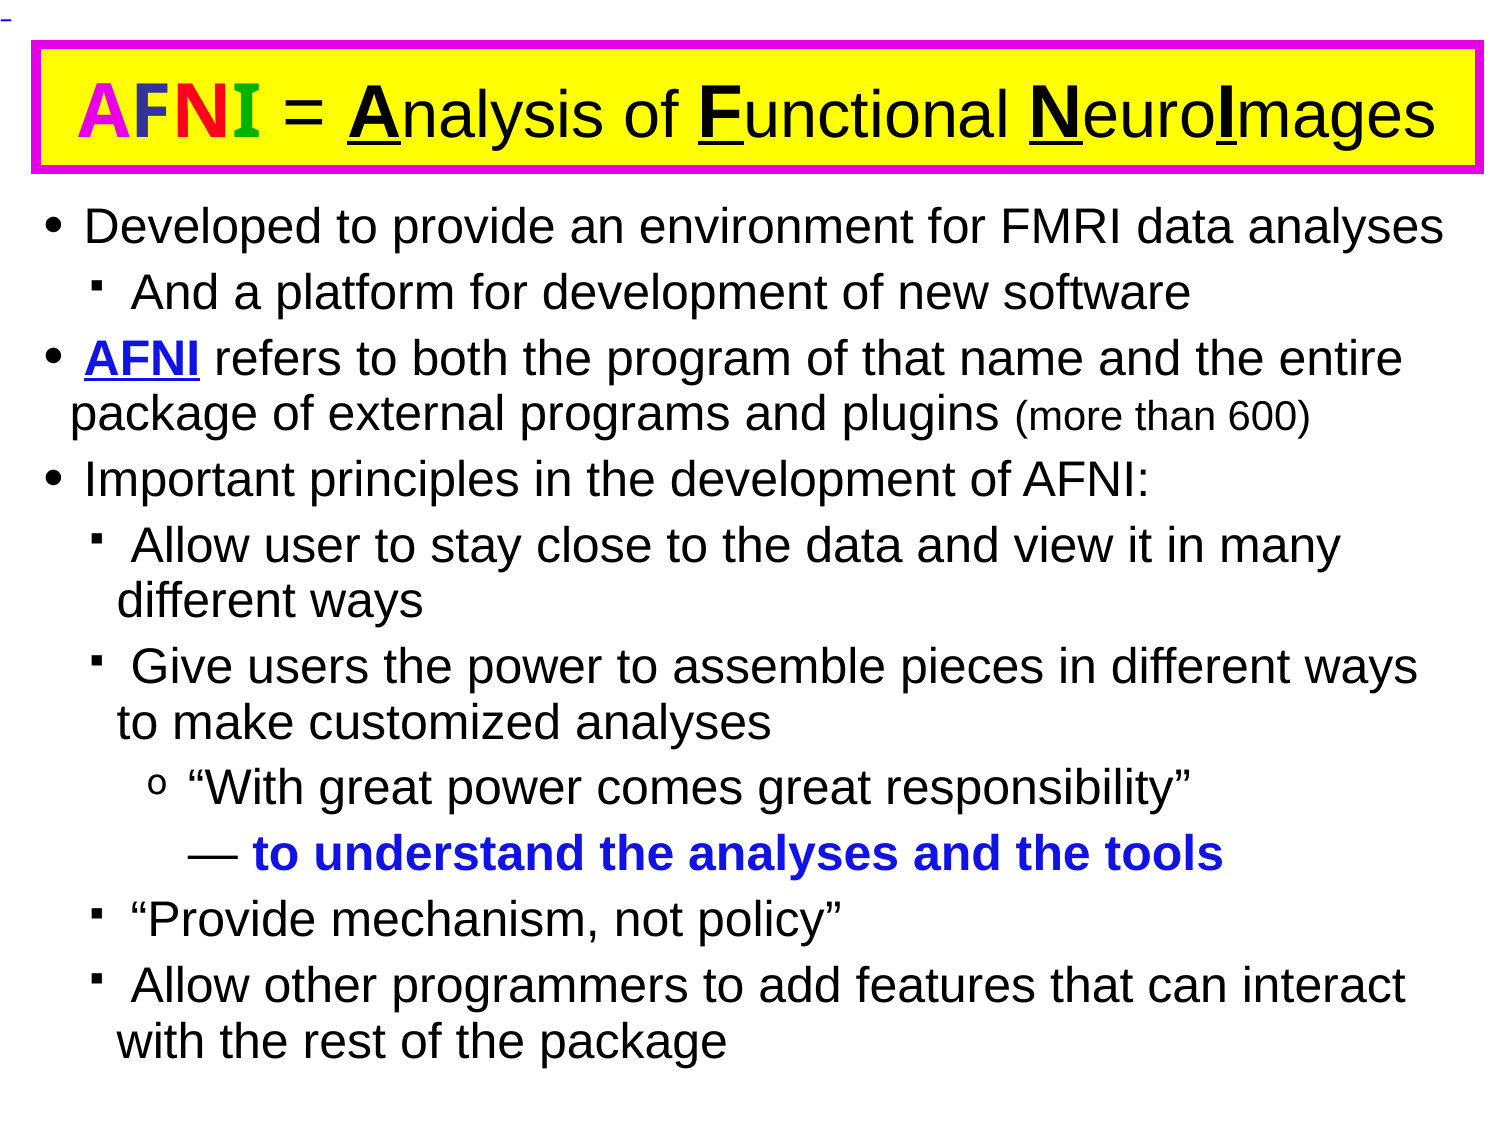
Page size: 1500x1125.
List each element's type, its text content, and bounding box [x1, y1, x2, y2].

title AFNI = Analysis of Functional NeuroImages [35, 44, 1480, 170]
list Developed to provide an environment for FMRI data analyses And a platform for development of new software AFNI refers to both the program of that name and the entire package of external programs and plugins (more than 600) Important principles in the development of AFNI: Allow user to stay close to the data and view it in many different ways Give users the power to assemble pieces in different ways to make customized analyses “With great power comes great responsibility” — to understand the analyses and the tools “Provide mechanism, not policy” Allow other programmers to add features that can interact with the rest of the package [27, 191, 1476, 1071]
